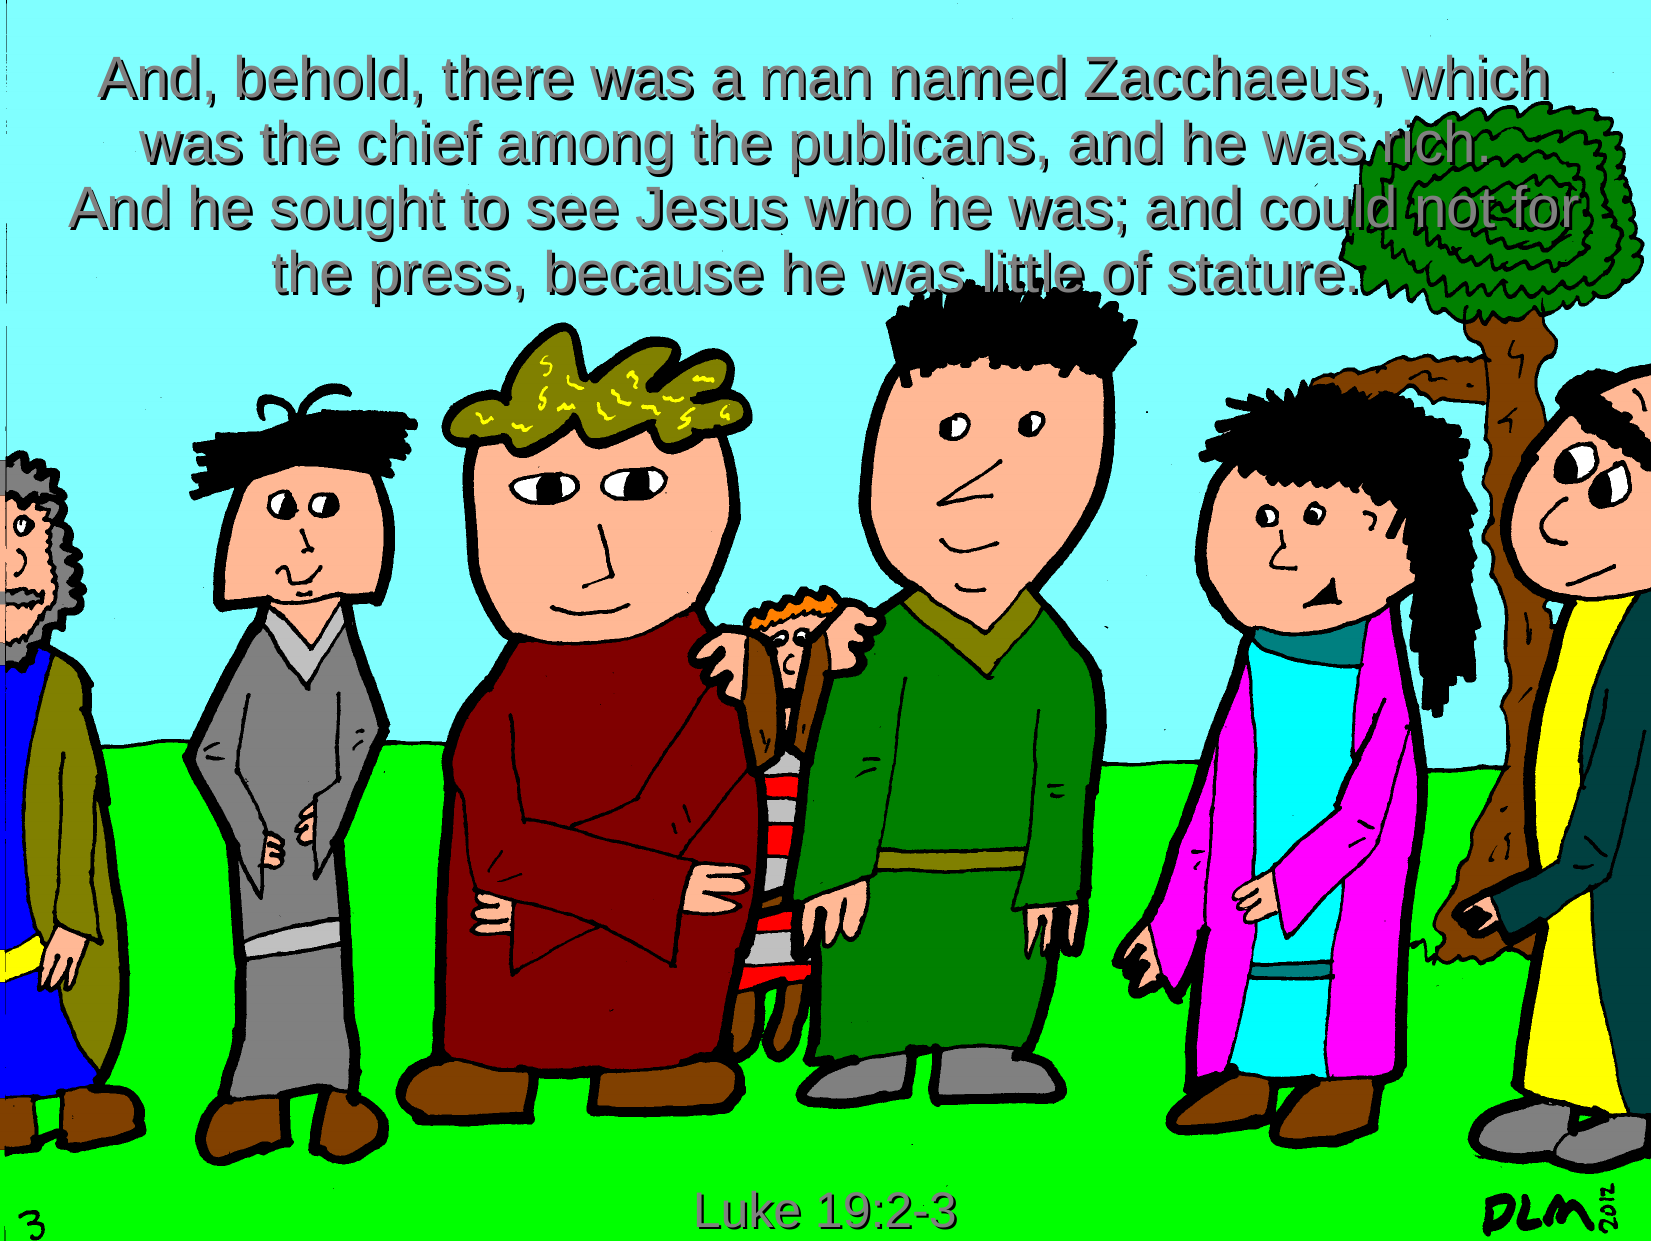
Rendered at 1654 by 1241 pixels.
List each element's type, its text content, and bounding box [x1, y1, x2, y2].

text_box And, behold, there was a man named Zacchaeus, which was the chief among the publicans, and he was rich. And he sought to see Jesus who he was; and could not for the press, because he was little of stature. [37, 37, 1613, 312]
text_box Luke 19:2-3 [0, 1174, 1651, 1241]
picture [0, 0, 1651, 1174]
